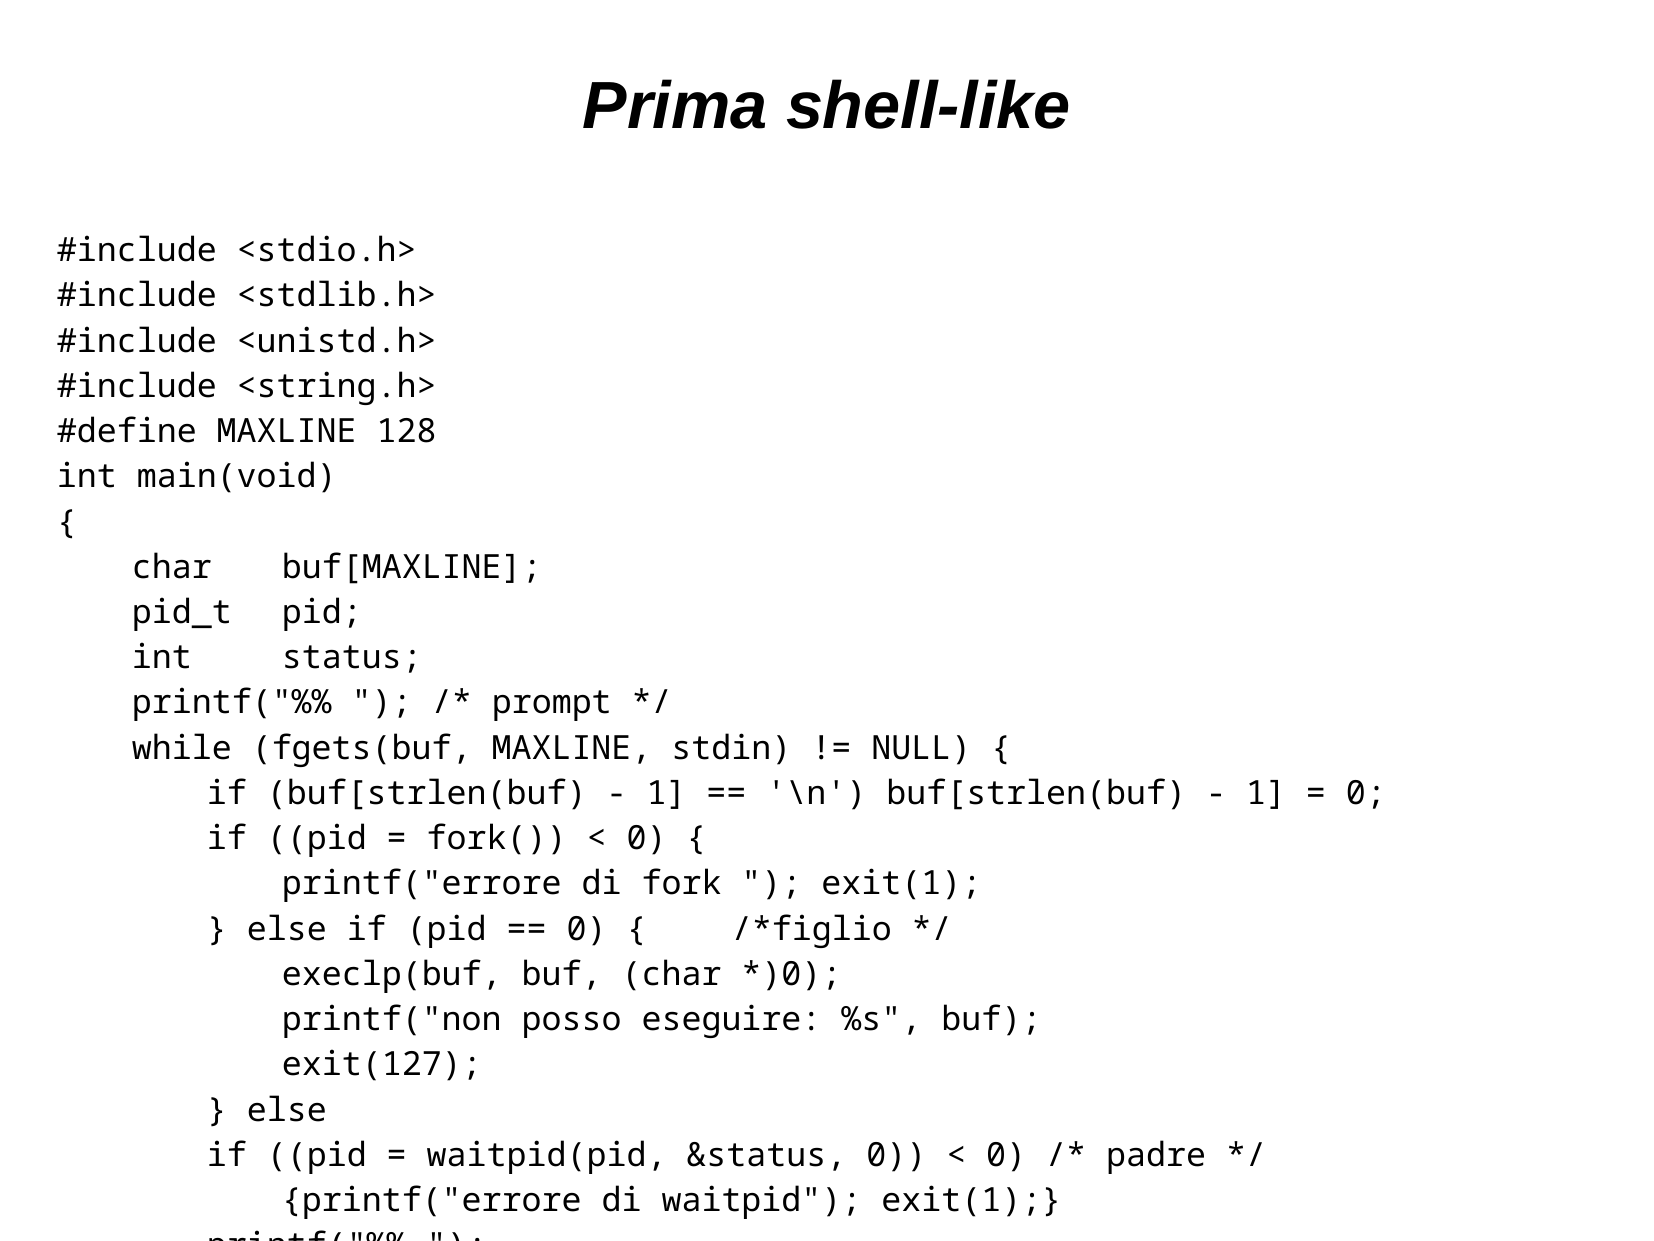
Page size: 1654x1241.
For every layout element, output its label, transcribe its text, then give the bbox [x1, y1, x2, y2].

text_box #include <stdio.h> #include <stdlib.h> #include <unistd.h> #include <string.h> #define MAXLINE 128 int main(void) { char buf[MAXLINE]; pid_t pid; int status; printf("%% "); /* prompt */ while (fgets(buf, MAXLINE, stdin) != NULL) { if (buf[strlen(buf) - 1] == '\n') buf[strlen(buf) - 1] = 0; if ((pid = fork()) < 0) { printf("errore di fork "); exit(1); } else if (pid == 0) { /*figlio */ execlp(buf, buf, (char *)0); printf("non posso eseguire: %s", buf); exit(127); } else if ((pid = waitpid(pid, &status, 0)) < 0) /* padre */ {printf("errore di waitpid"); exit(1);} printf("%% "); } exit(0); } [42, 218, 1618, 1241]
title Prima shell-like [82, 2, 1571, 210]
